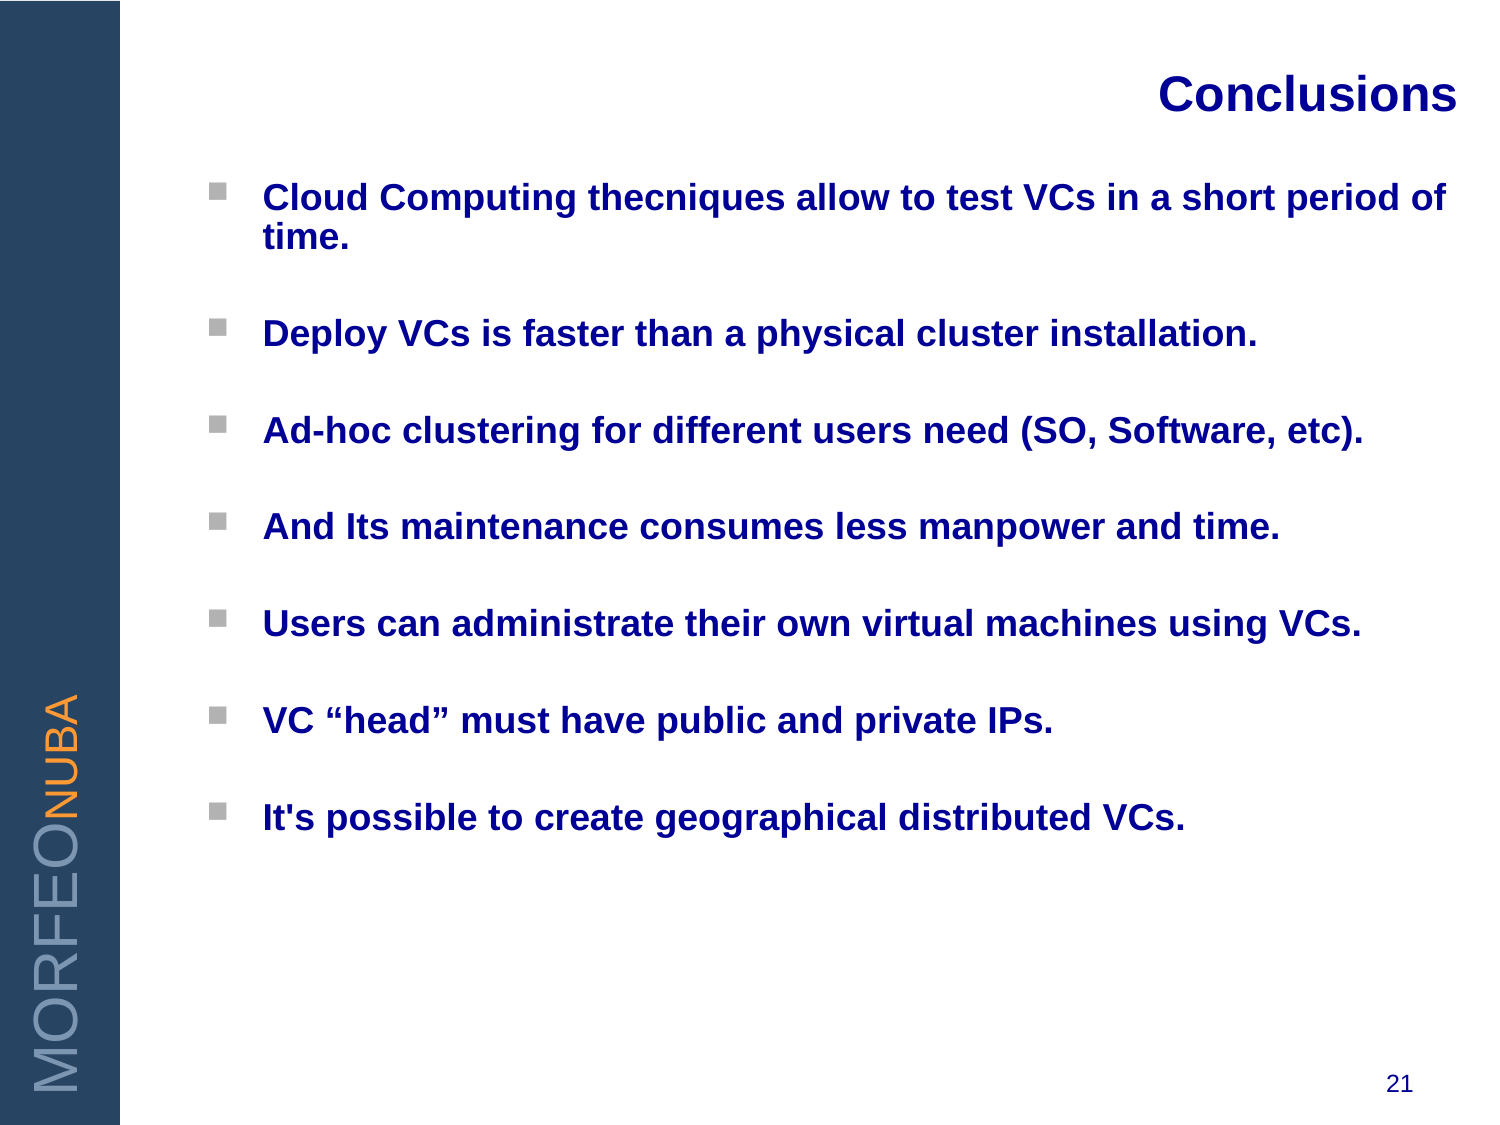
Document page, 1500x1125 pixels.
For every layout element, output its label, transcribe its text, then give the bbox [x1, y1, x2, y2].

text_box Cloud Computing thecniques allow to test VCs in a short period of time. Deploy VCs is faster than a physical cluster installation. Ad-hoc clustering for different users need (SO, Software, etc). And Its maintenance consumes less manpower and time. Users can administrate their own virtual machines using VCs. VC “head” must have public and private IPs. It's possible to create geographical distributed VCs. [206, 176, 1455, 1004]
text_box <número> [1354, 1062, 1429, 1125]
text_box Conclusions [395, 37, 1459, 150]
